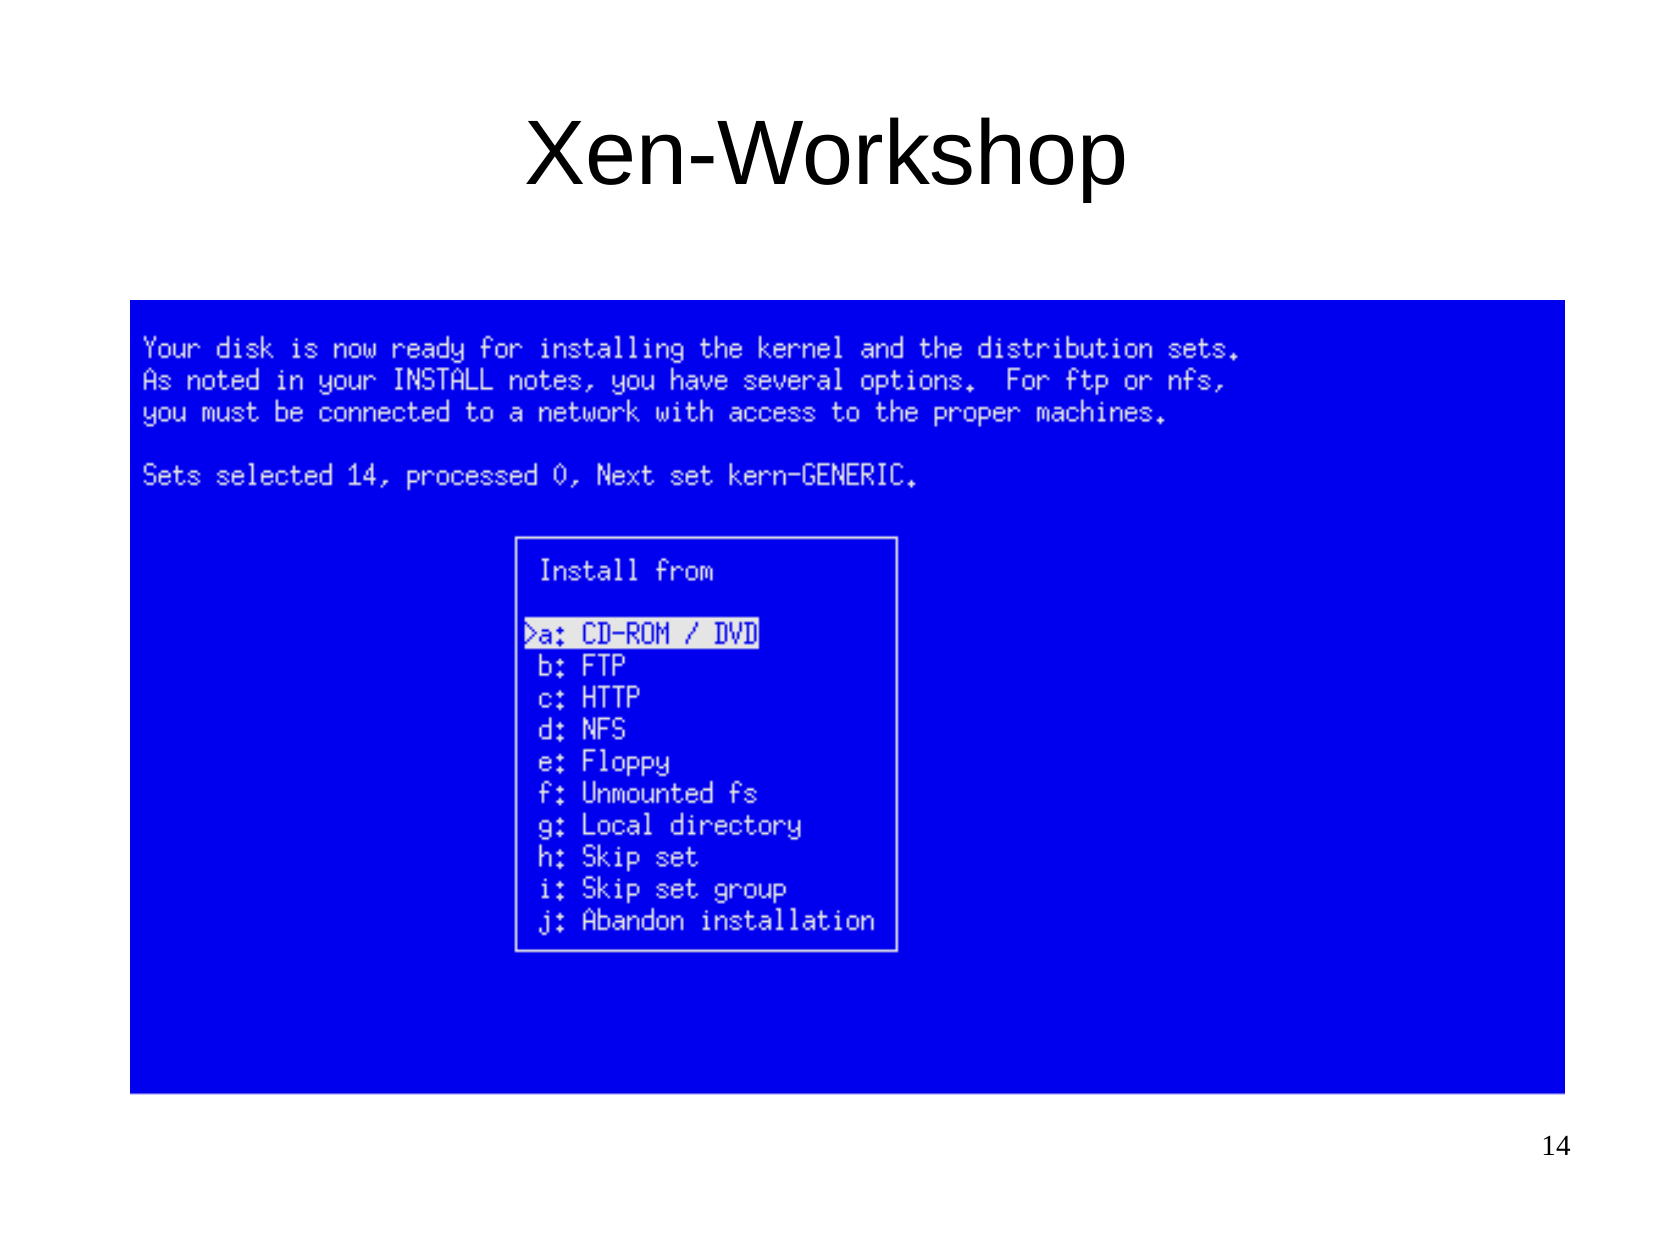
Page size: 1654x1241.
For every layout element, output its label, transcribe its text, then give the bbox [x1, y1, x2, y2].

title Xen-Workshop [82, 49, 1571, 257]
picture [130, 300, 1565, 1097]
